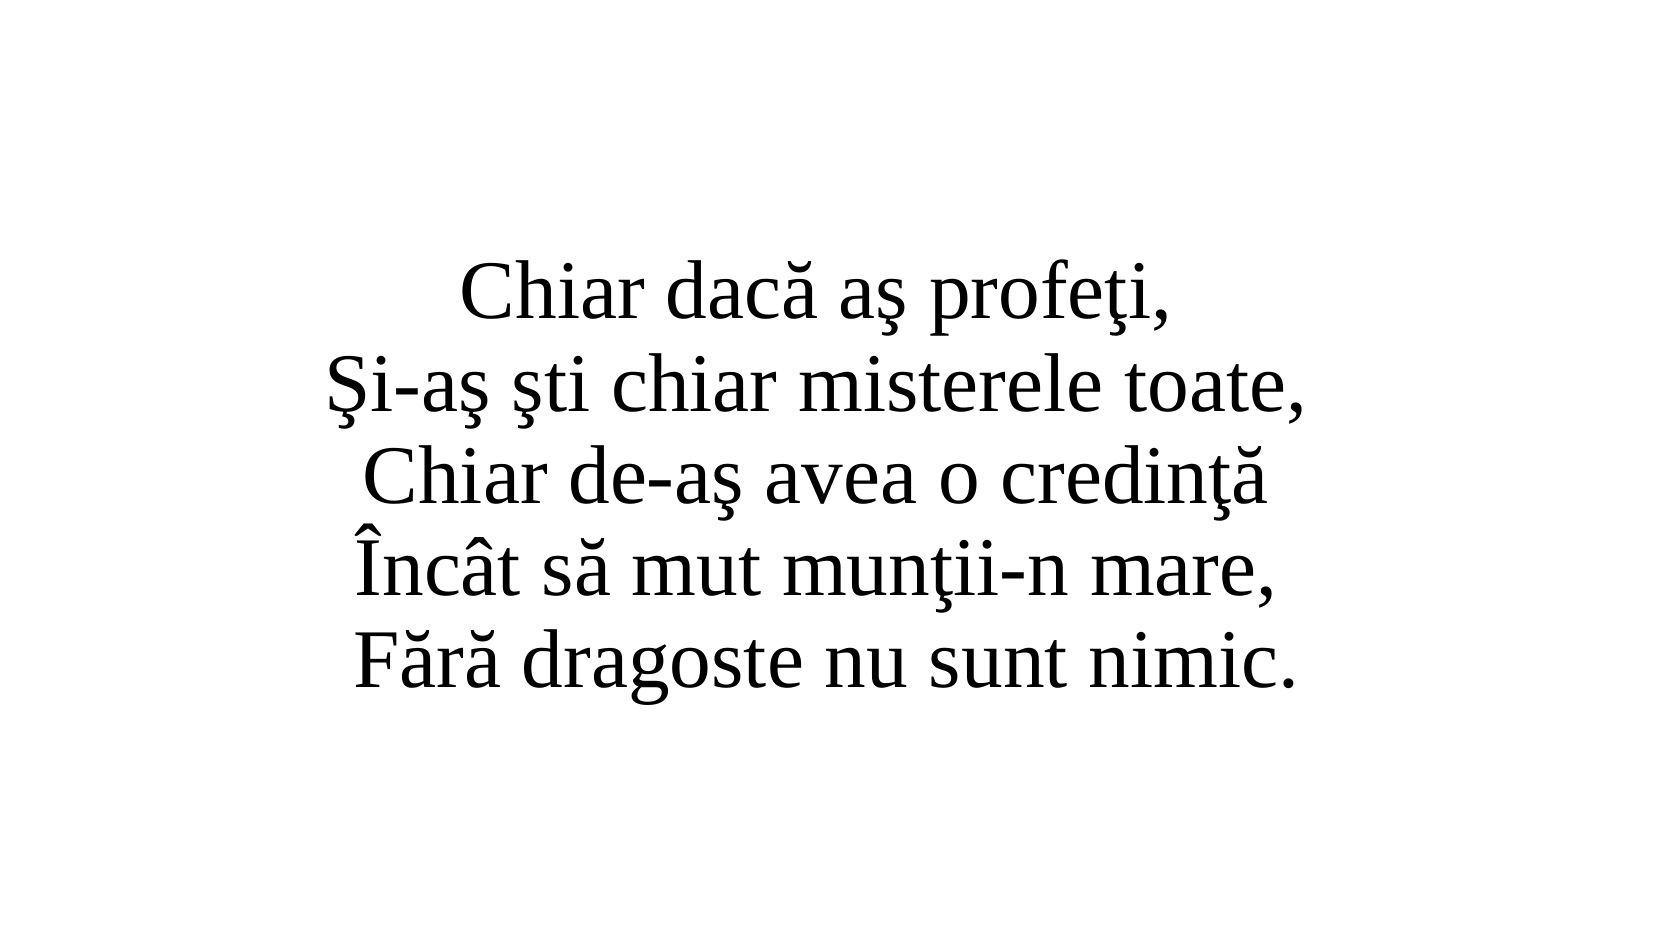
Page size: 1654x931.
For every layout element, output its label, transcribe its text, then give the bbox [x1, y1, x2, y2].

subtitle Chiar dacă aş profeţi, Şi-aş şti chiar misterele toate, Chiar de-aş avea o credinţă Încât să mut munţii-n mare, Fără dragoste nu sunt nimic. [165, 205, 1489, 745]
